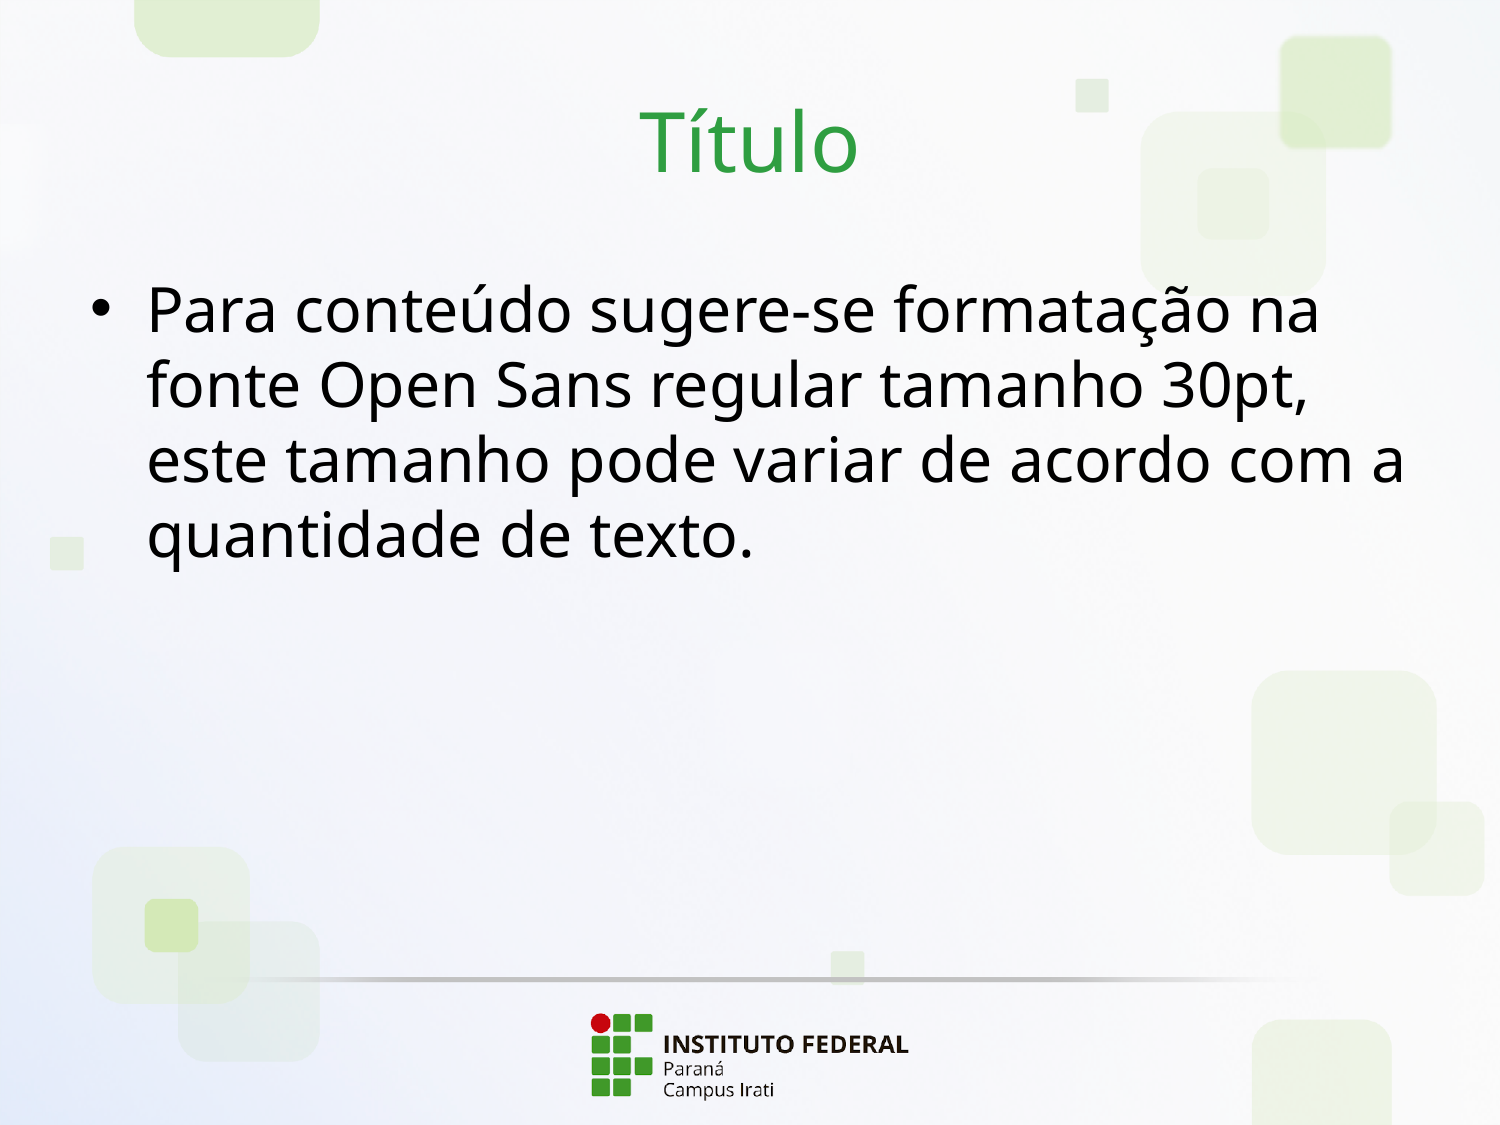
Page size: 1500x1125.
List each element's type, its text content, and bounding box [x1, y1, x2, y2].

picture [0, 0, 1500, 1125]
list Para conteúdo sugere-se formatação na fonte Open Sans regular tamanho 30pt, este tamanho pode variar de acordo com a quantidade de texto. [75, 262, 1425, 1005]
title Título [75, 45, 1425, 233]
